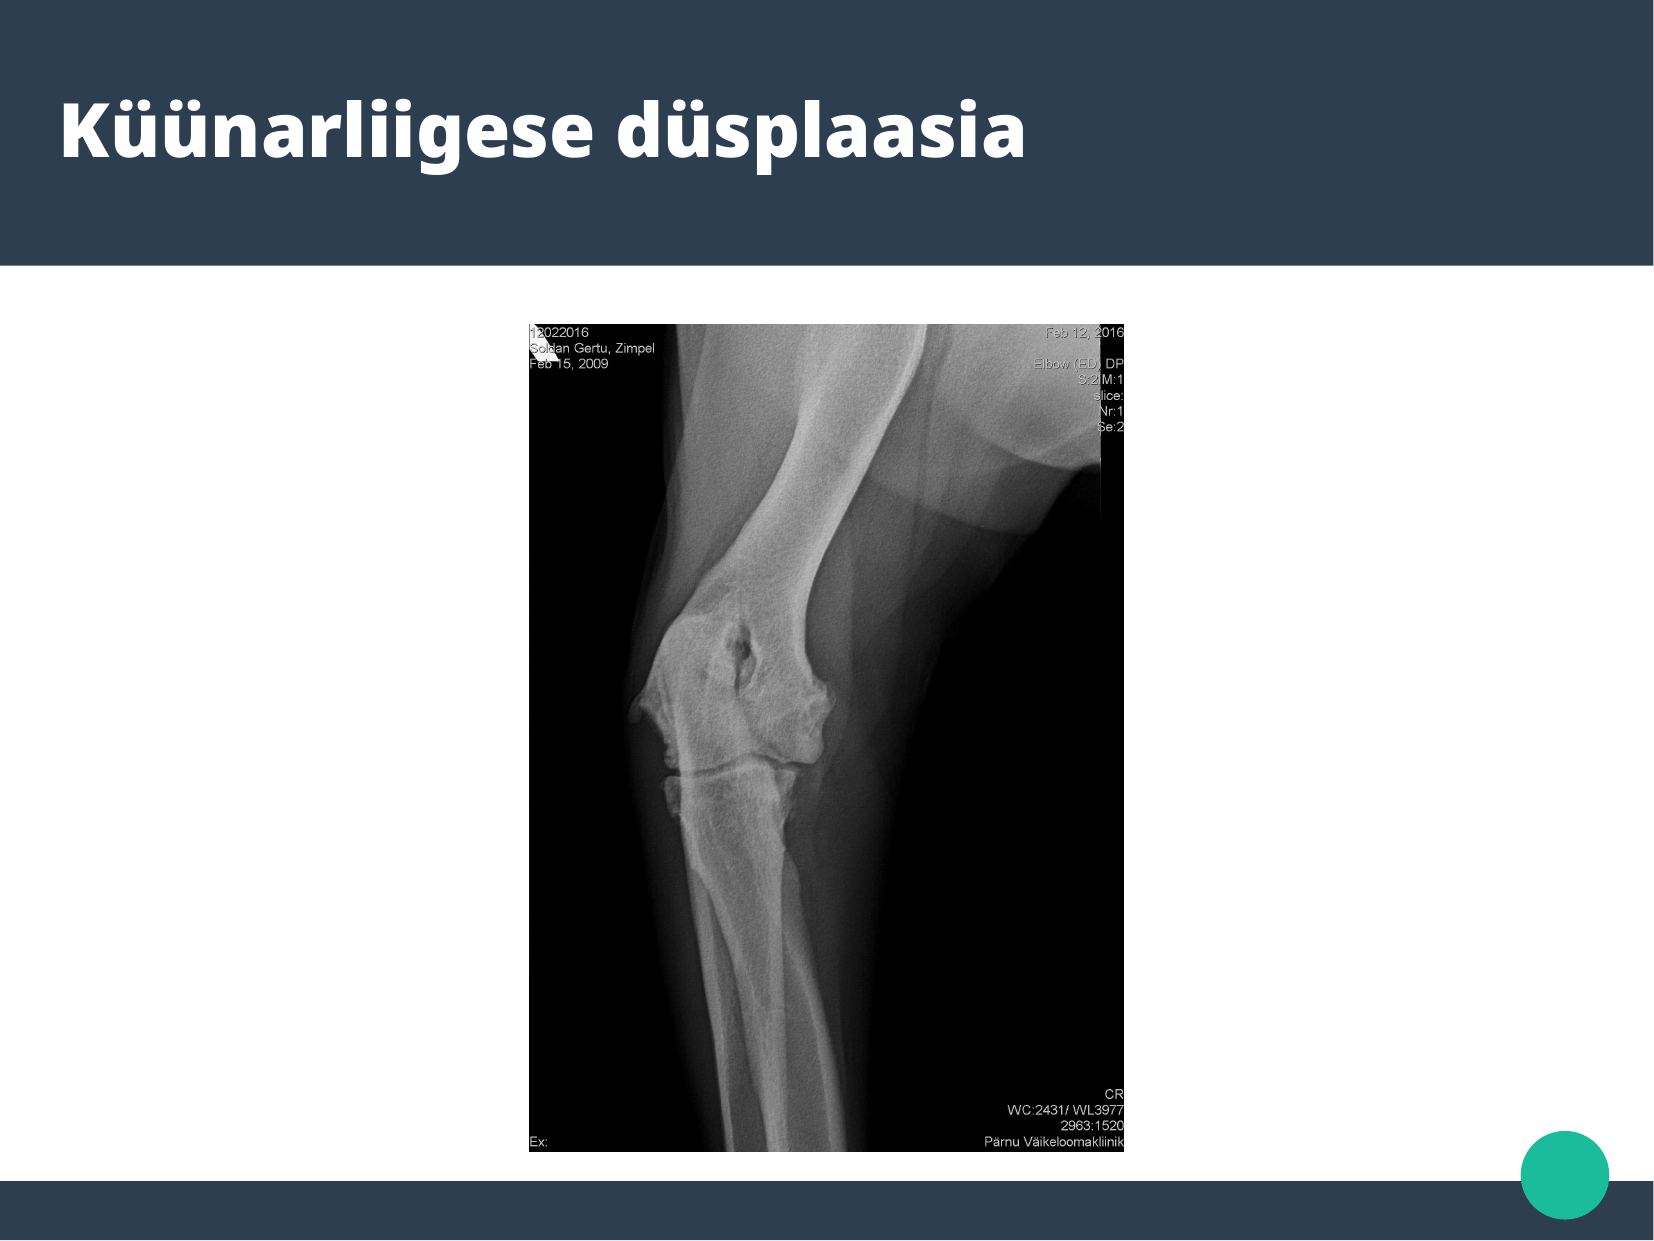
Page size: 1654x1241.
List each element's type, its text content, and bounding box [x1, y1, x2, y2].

picture [529, 324, 1124, 1152]
title Küünarliigese düsplaasia [59, 49, 1595, 207]
